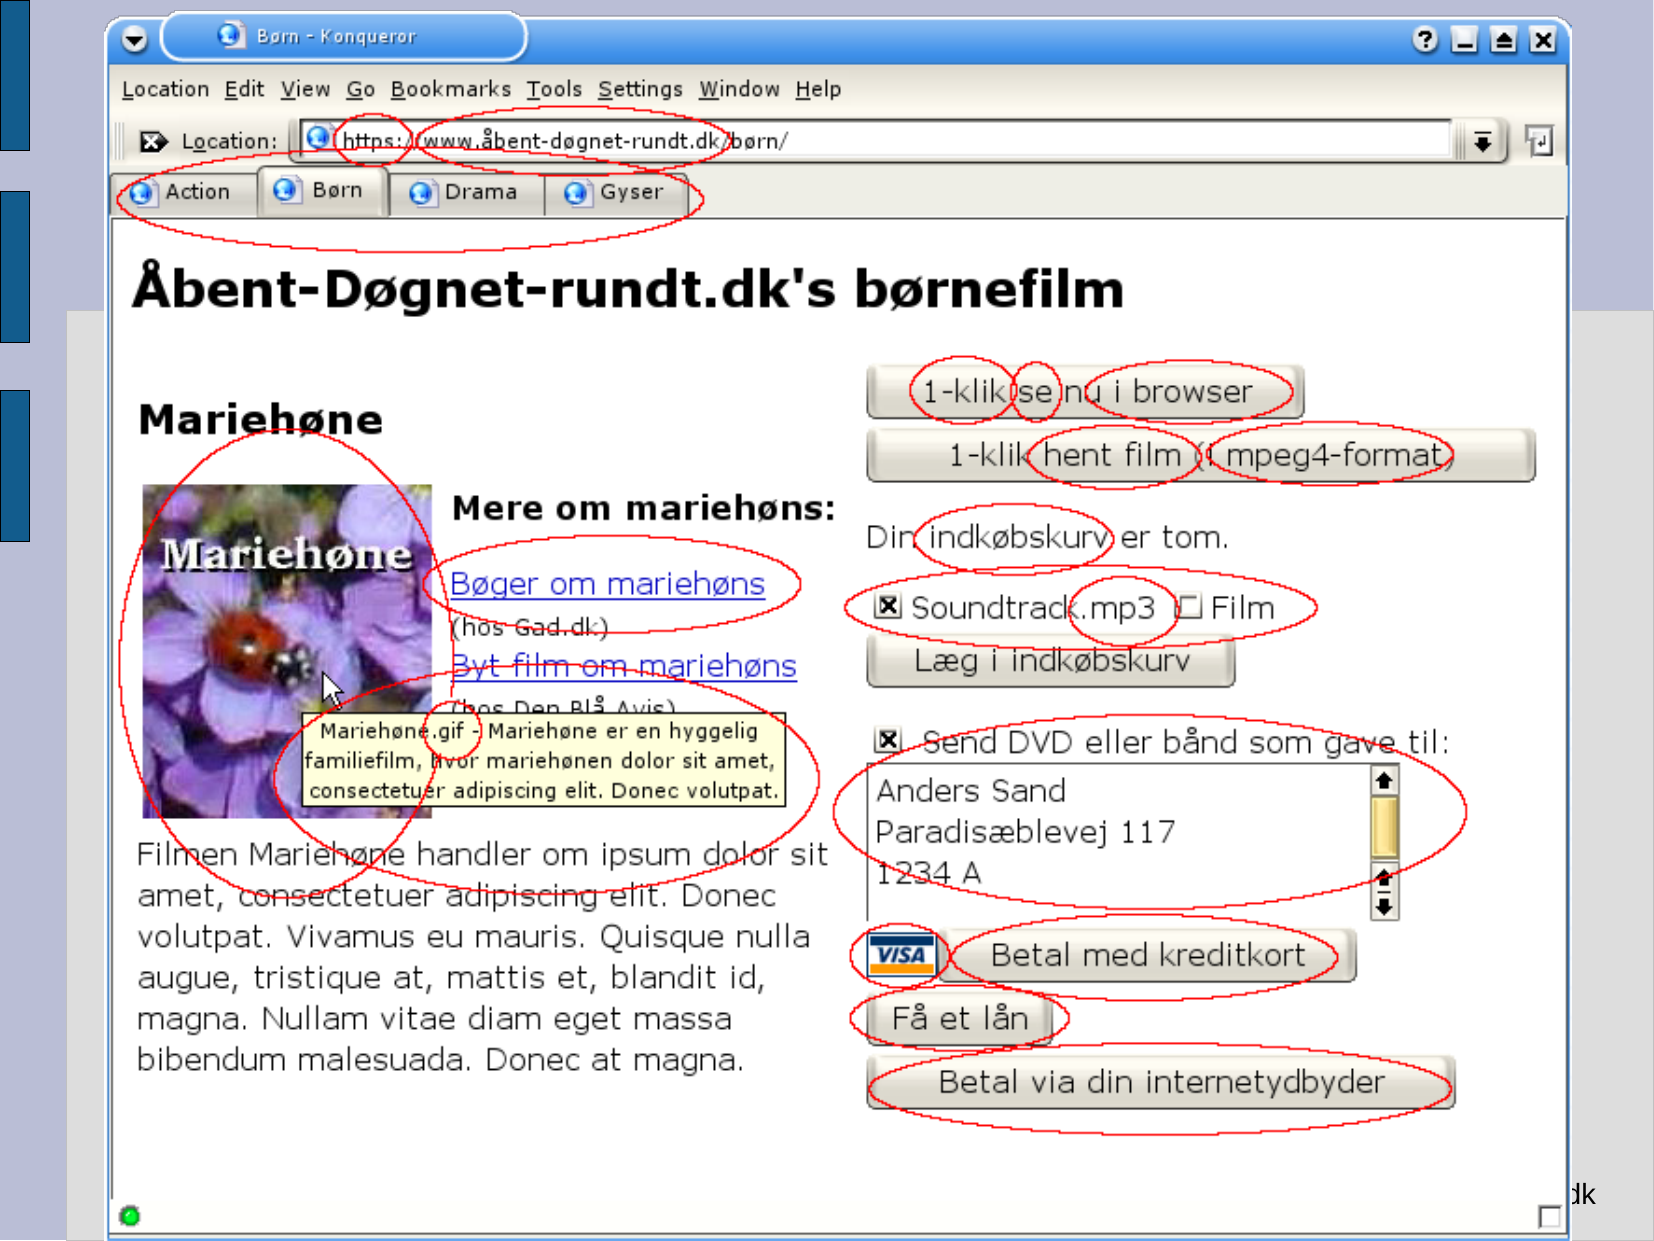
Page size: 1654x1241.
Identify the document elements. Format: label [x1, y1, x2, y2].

picture [104, 9, 1572, 1241]
